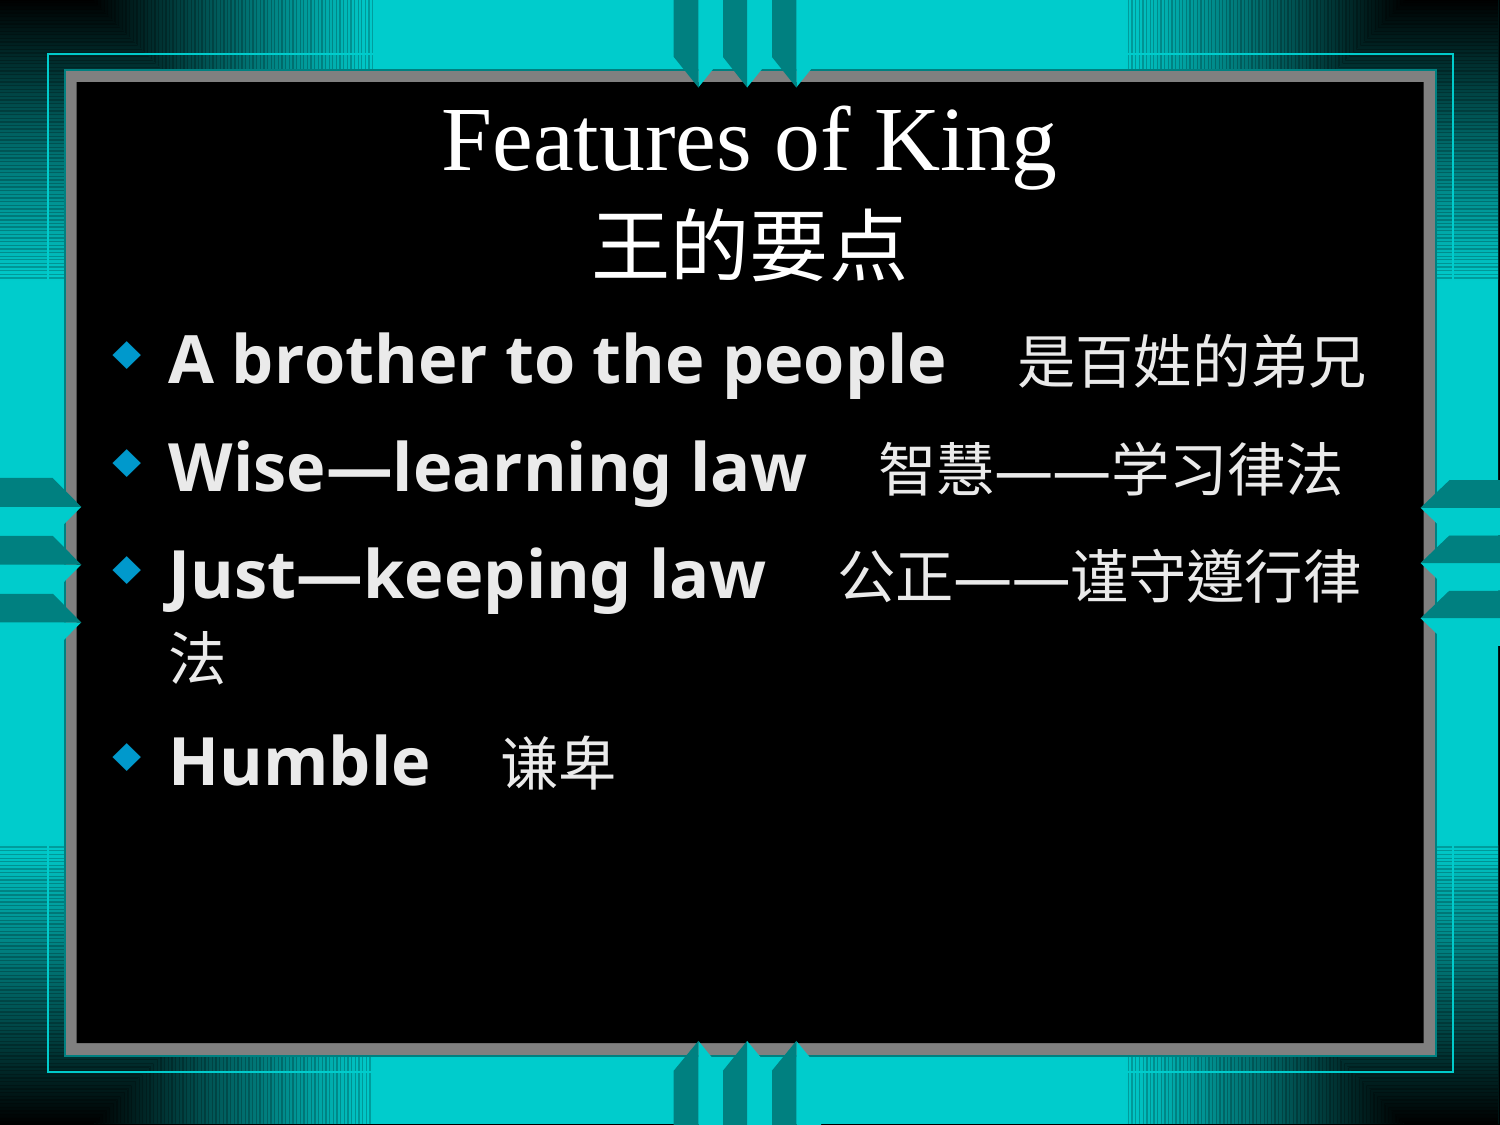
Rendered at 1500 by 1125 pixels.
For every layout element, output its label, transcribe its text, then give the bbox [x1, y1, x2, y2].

title Features of King 王的要点 [112, 82, 1388, 306]
list A brother to the people 是百姓的弟兄 Wise—learning law 智慧——学习律法 Just—keeping law 公正——谨守遵行律法 Humble 谦卑 [112, 312, 1388, 1008]
